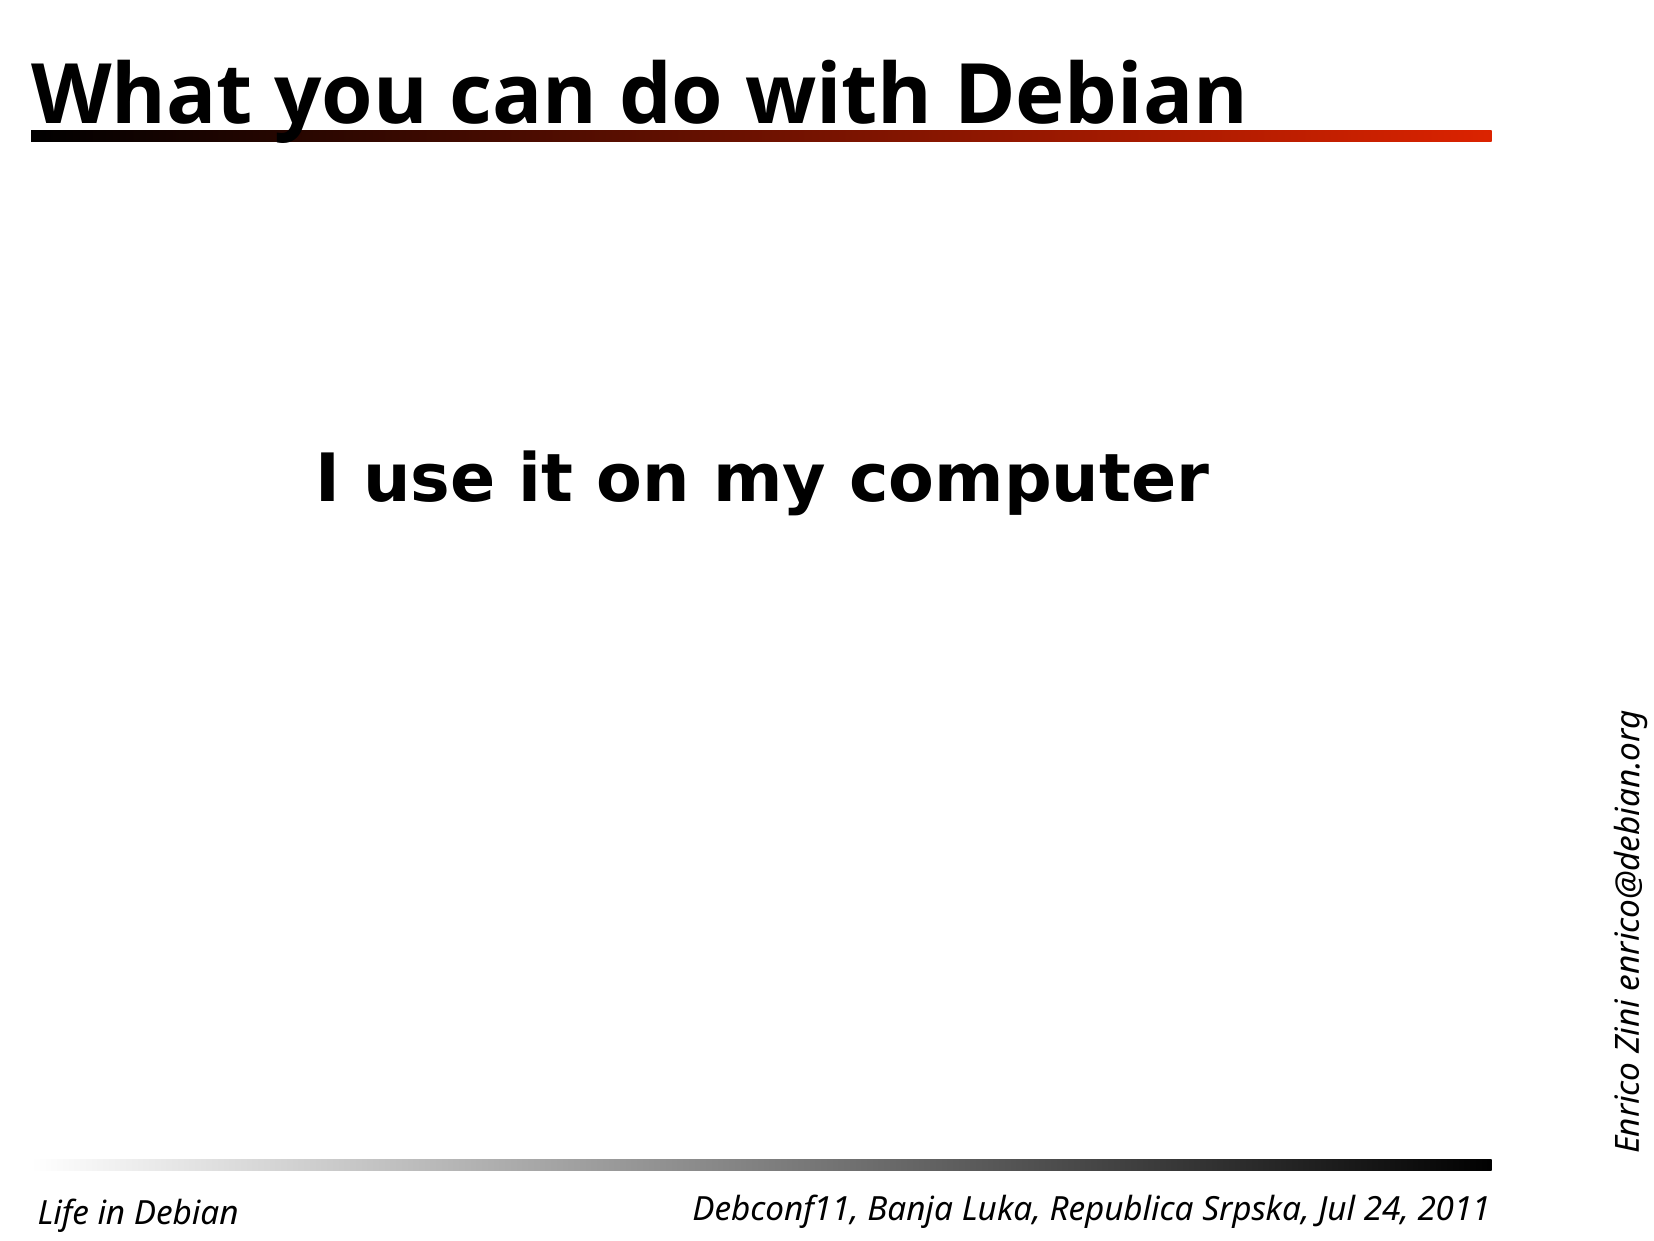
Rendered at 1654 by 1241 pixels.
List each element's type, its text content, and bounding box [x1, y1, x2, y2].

text_box What you can do with Debian [31, 34, 1438, 168]
text_box I use it on my computer [30, 439, 1495, 518]
